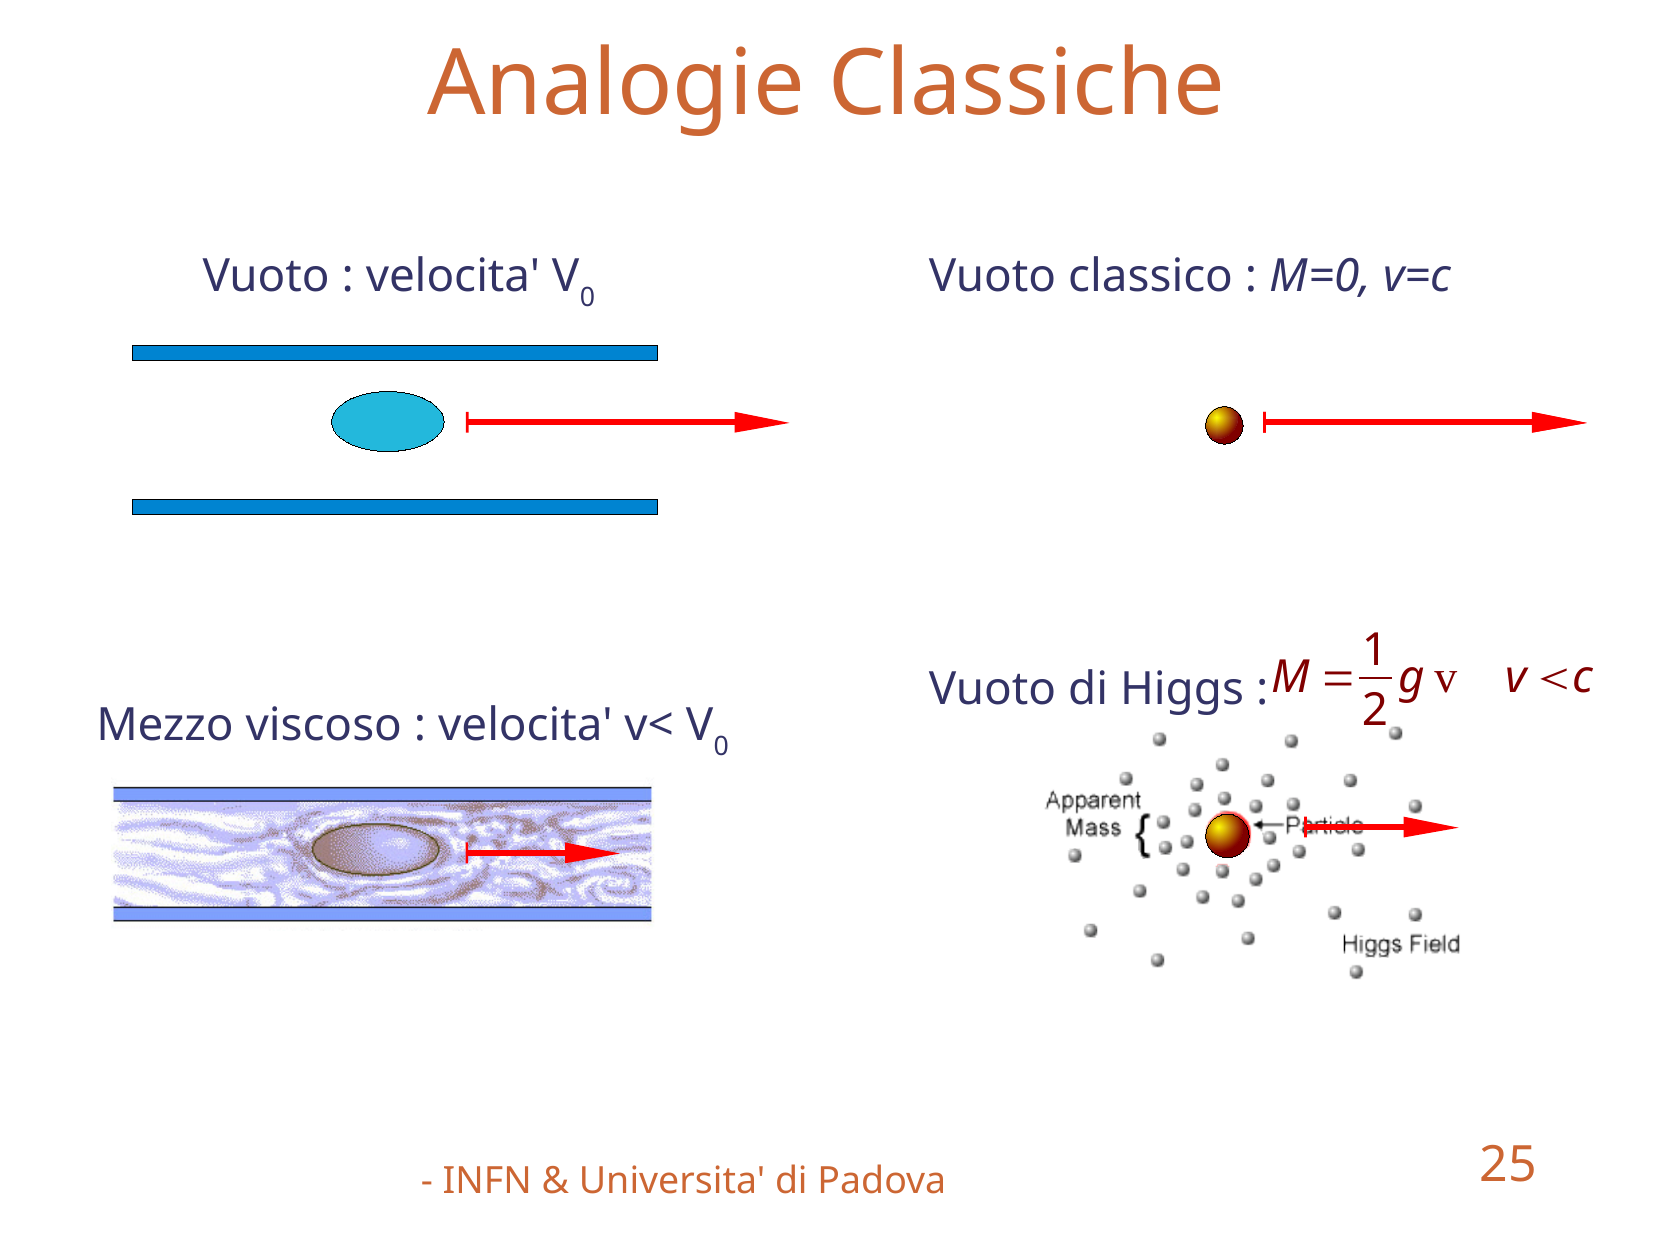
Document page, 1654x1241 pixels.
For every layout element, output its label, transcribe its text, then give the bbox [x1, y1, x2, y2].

text_box [132, 499, 658, 515]
text_box [1205, 814, 1250, 858]
text_box [331, 391, 445, 452]
text_box Vuoto : velocita' V0 [187, 234, 592, 324]
text_box Mezzo viscoso : velocita' v< V0 [81, 683, 714, 773]
chart [1264, 621, 1601, 736]
picture [1039, 709, 1464, 993]
text_box Vuoto di Higgs : [914, 648, 1263, 734]
text_box [1205, 406, 1244, 445]
picture [111, 773, 669, 931]
text_box Vuoto classico : M=0, v=c [914, 234, 1483, 321]
title Analogie Classiche [41, 8, 1613, 151]
text_box [132, 345, 658, 361]
